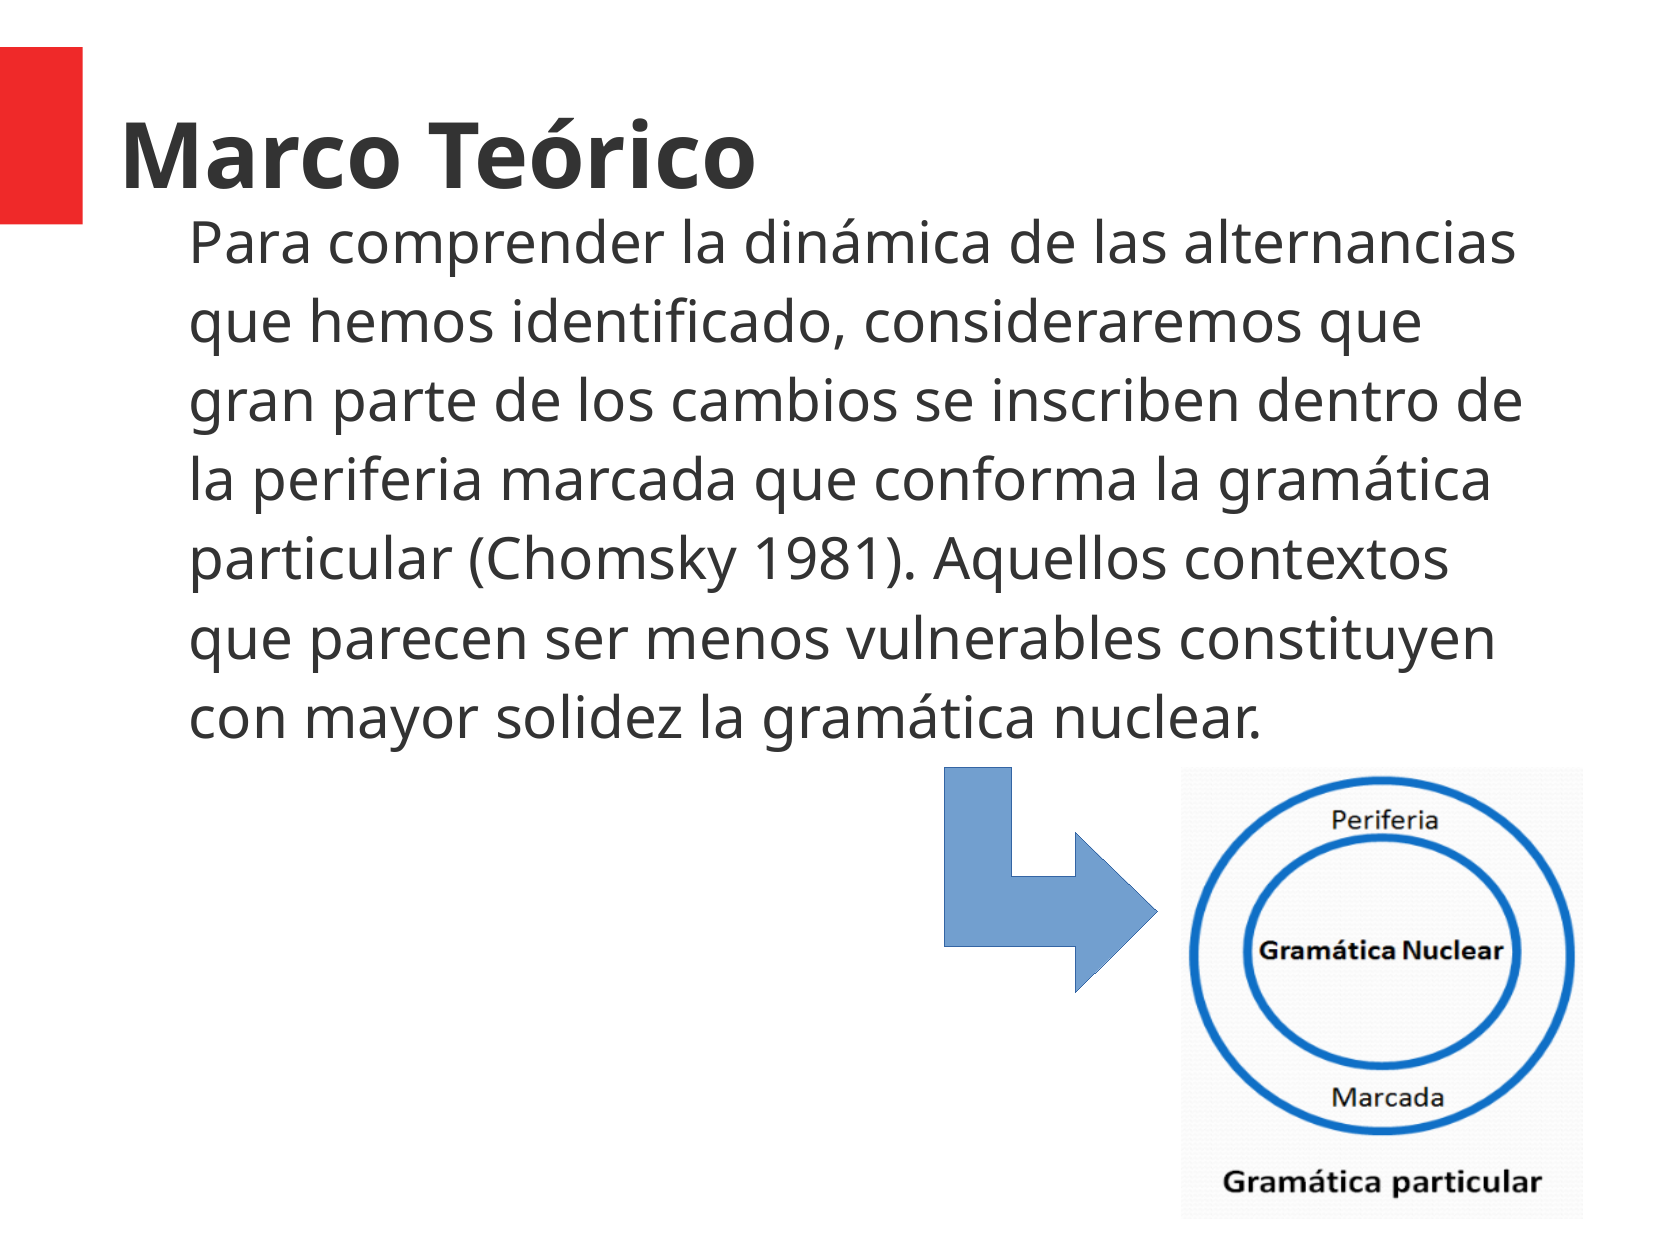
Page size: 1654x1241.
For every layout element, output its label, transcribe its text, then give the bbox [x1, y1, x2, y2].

list Para comprender la dinámica de las alternancias que hemos identificado, consideraremos que gran parte de los cambios se inscriben dentro de la periferia marcada que conforma la gramática particular (Chomsky 1981). Aquellos contextos que parecen ser menos vulnerables constituyen con mayor solidez la gramática nuclear. [118, 200, 1536, 921]
text_box [944, 767, 1158, 993]
title Marco Teórico [118, 49, 1571, 257]
picture [1181, 767, 1583, 1219]
